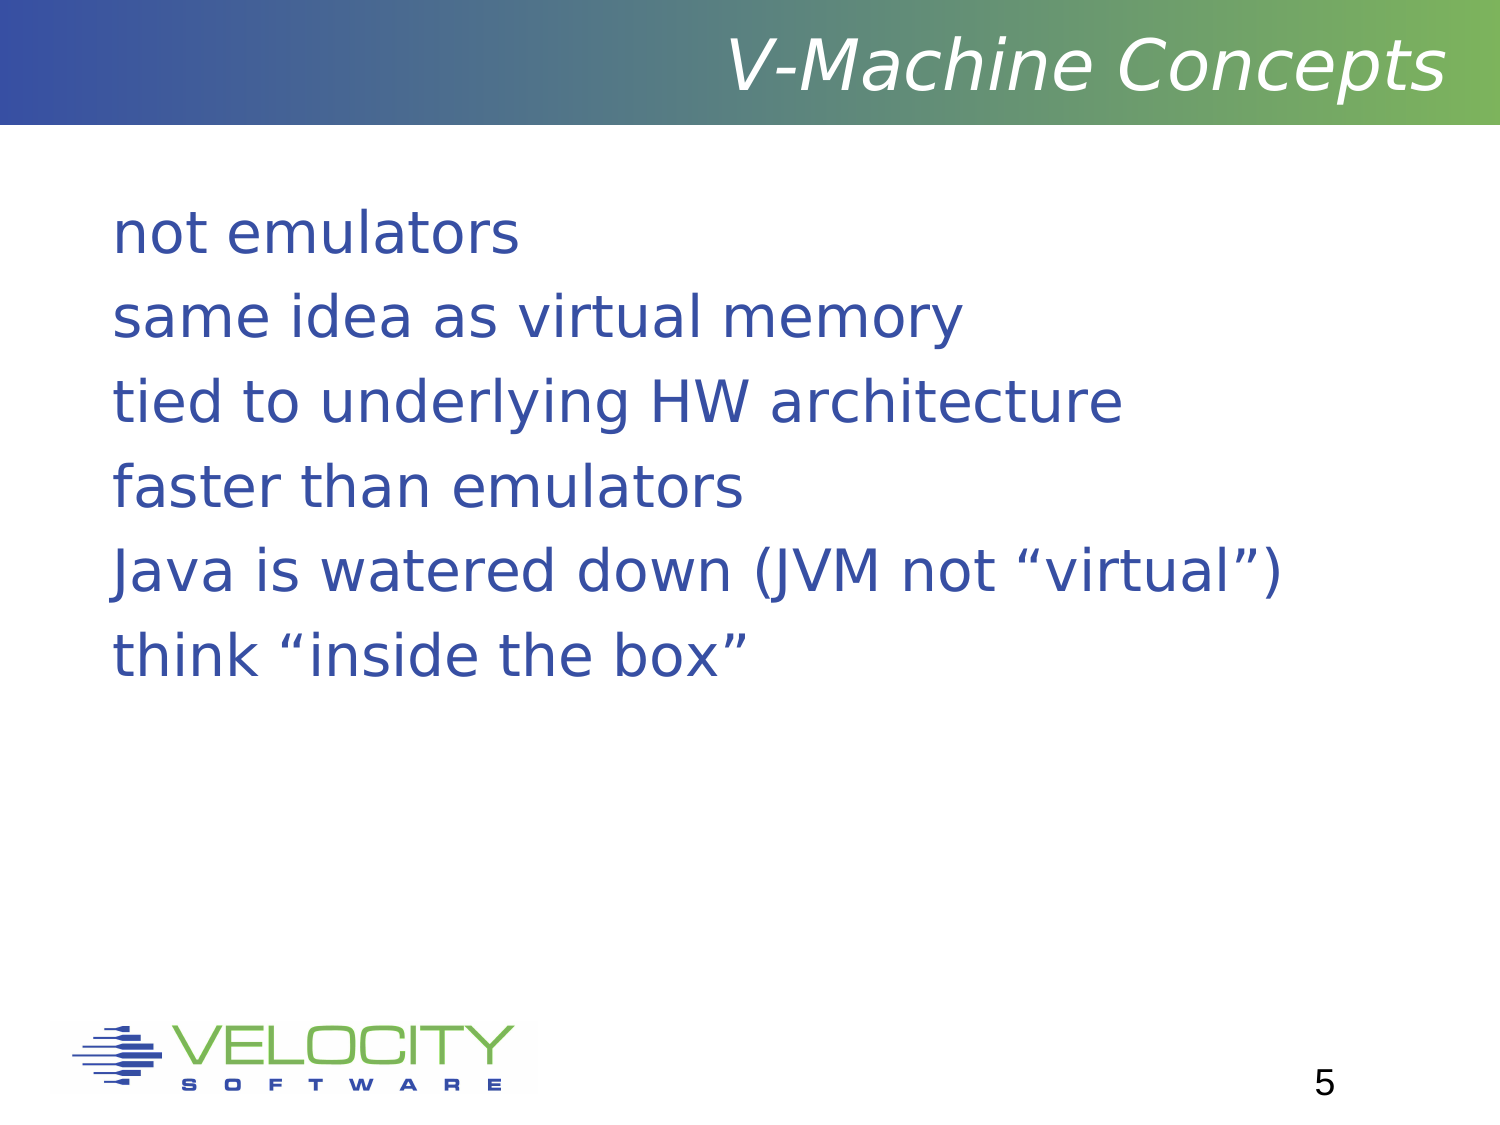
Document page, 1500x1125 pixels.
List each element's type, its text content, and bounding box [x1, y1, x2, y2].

title V-Machine Concepts [62, 12, 1463, 113]
picture [50, 1021, 538, 1094]
list not emulators same idea as virtual memory tied to underlying HW architecture faster than emulators Java is watered down (JVM not “virtual”) think “inside the box” [70, 187, 1438, 856]
